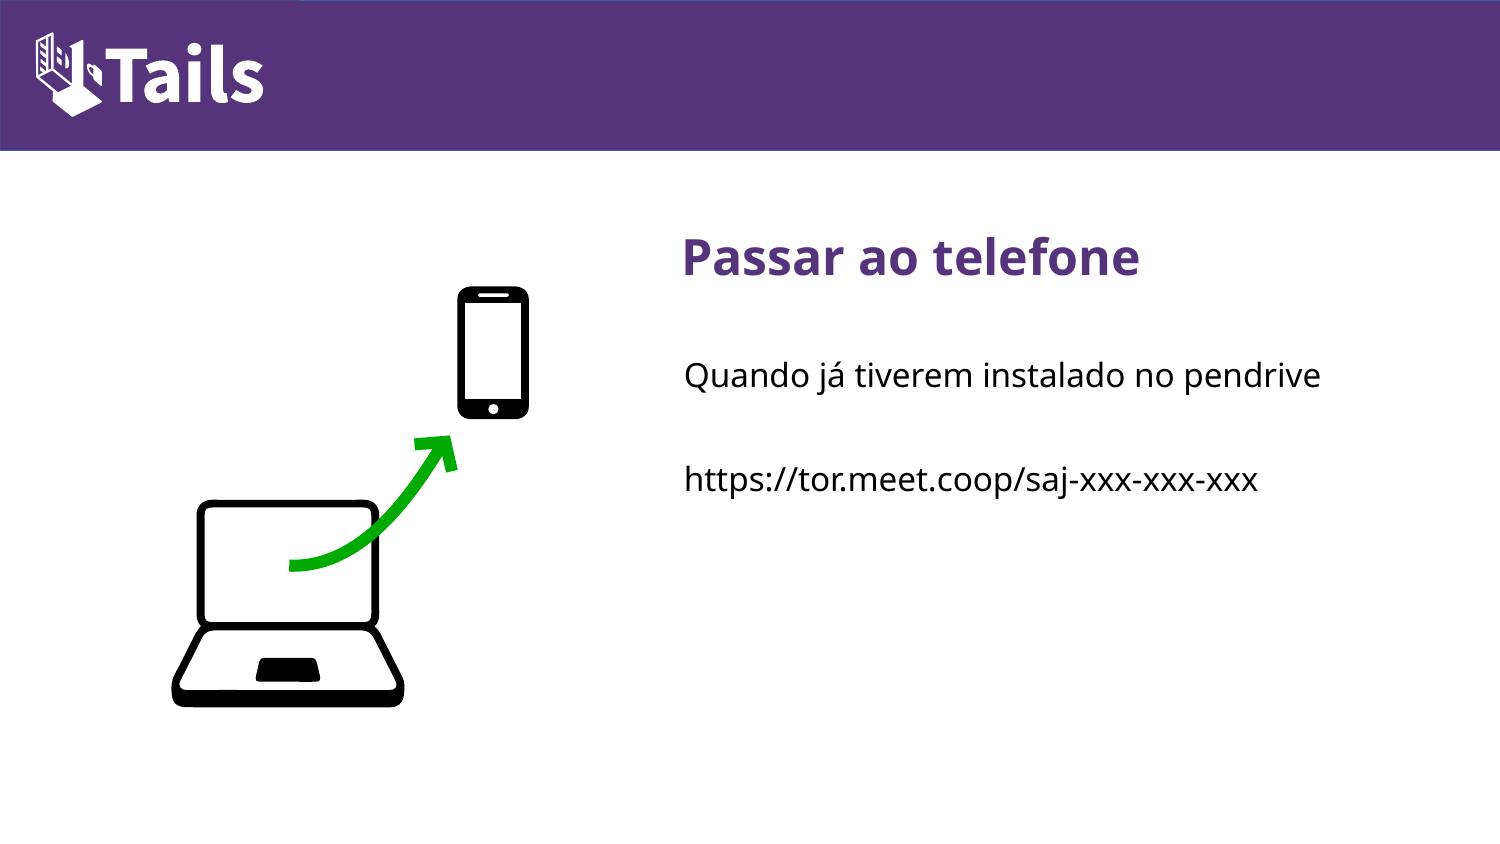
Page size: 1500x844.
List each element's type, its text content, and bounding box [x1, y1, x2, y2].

text_box Quando já tiverem instalado no pendrive https://tor.meet.coop/saj-xxx-xxx-xxx [669, 337, 1457, 497]
picture [92, 233, 610, 751]
title Passar ao telefone [680, 197, 1426, 314]
